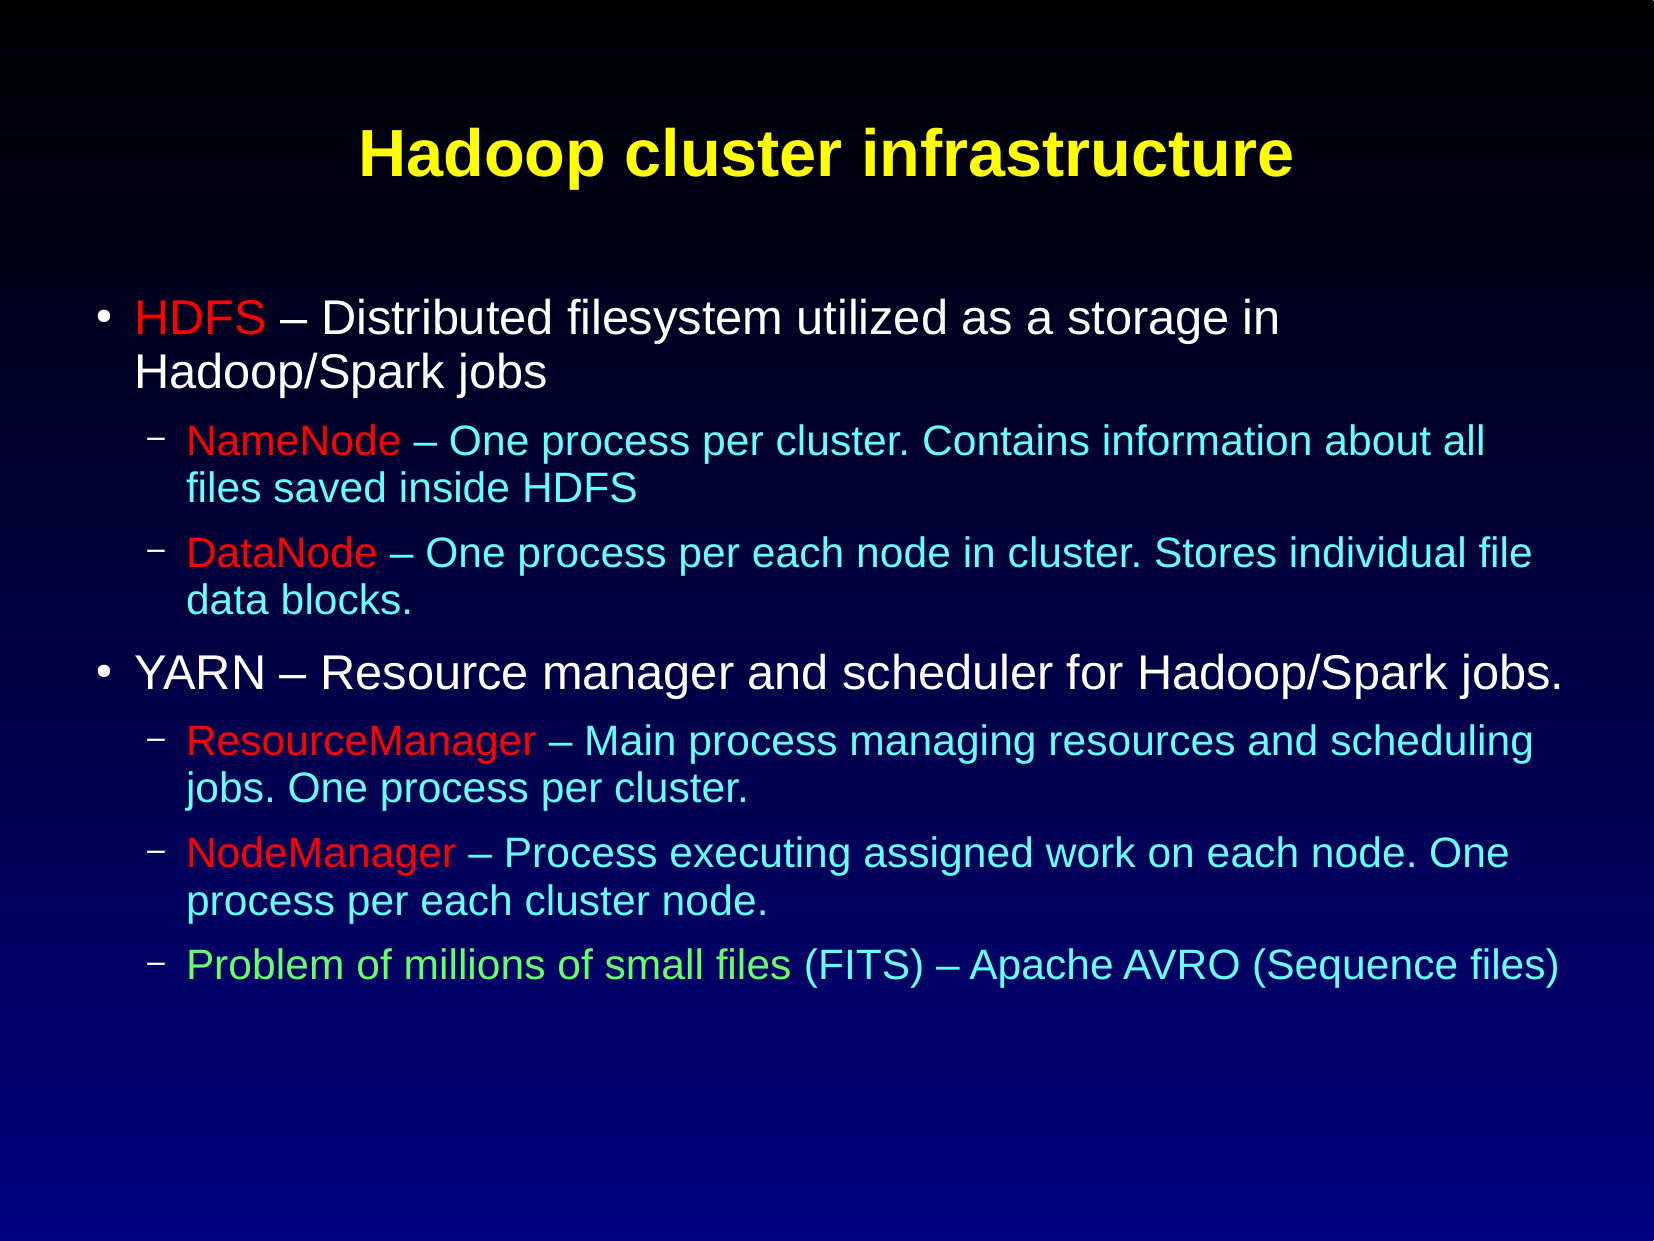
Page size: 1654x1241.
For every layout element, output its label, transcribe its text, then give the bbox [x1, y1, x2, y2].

title Hadoop cluster infrastructure [82, 49, 1571, 257]
list HDFS – Distributed filesystem utilized as a storage in Hadoop/Spark jobs NameNode – One process per cluster. Contains information about all files saved inside HDFS DataNode – One process per each node in cluster. Stores individual file data blocks. YARN – Resource manager and scheduler for Hadoop/Spark jobs. ResourceManager – Main process managing resources and scheduling jobs. One process per cluster. NodeManager – Process executing assigned work on each node. One process per each cluster node. Problem of millions of small files (FITS) – Apache AVRO (Sequence files) [82, 290, 1571, 1010]
